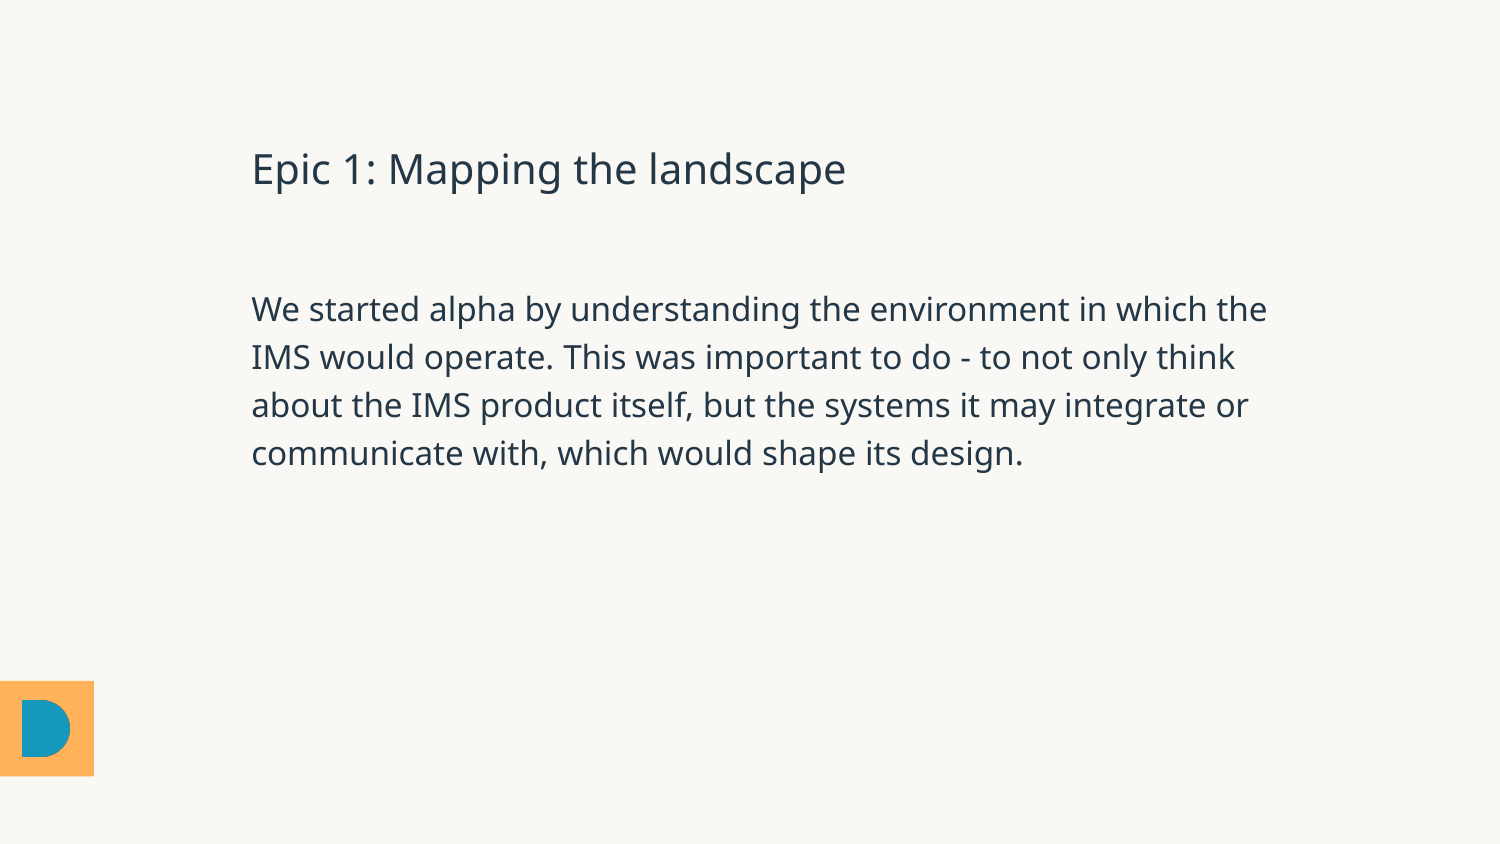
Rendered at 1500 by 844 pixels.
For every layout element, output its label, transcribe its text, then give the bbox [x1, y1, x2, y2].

picture [22, 700, 70, 757]
title Epic 1: Mapping the landscape [236, 118, 1329, 238]
list We started alpha by understanding the environment in which the IMS would operate. This was important to do - to not only think about the IMS product itself, but the systems it may integrate or communicate with, which would shape its design. [236, 265, 1329, 681]
